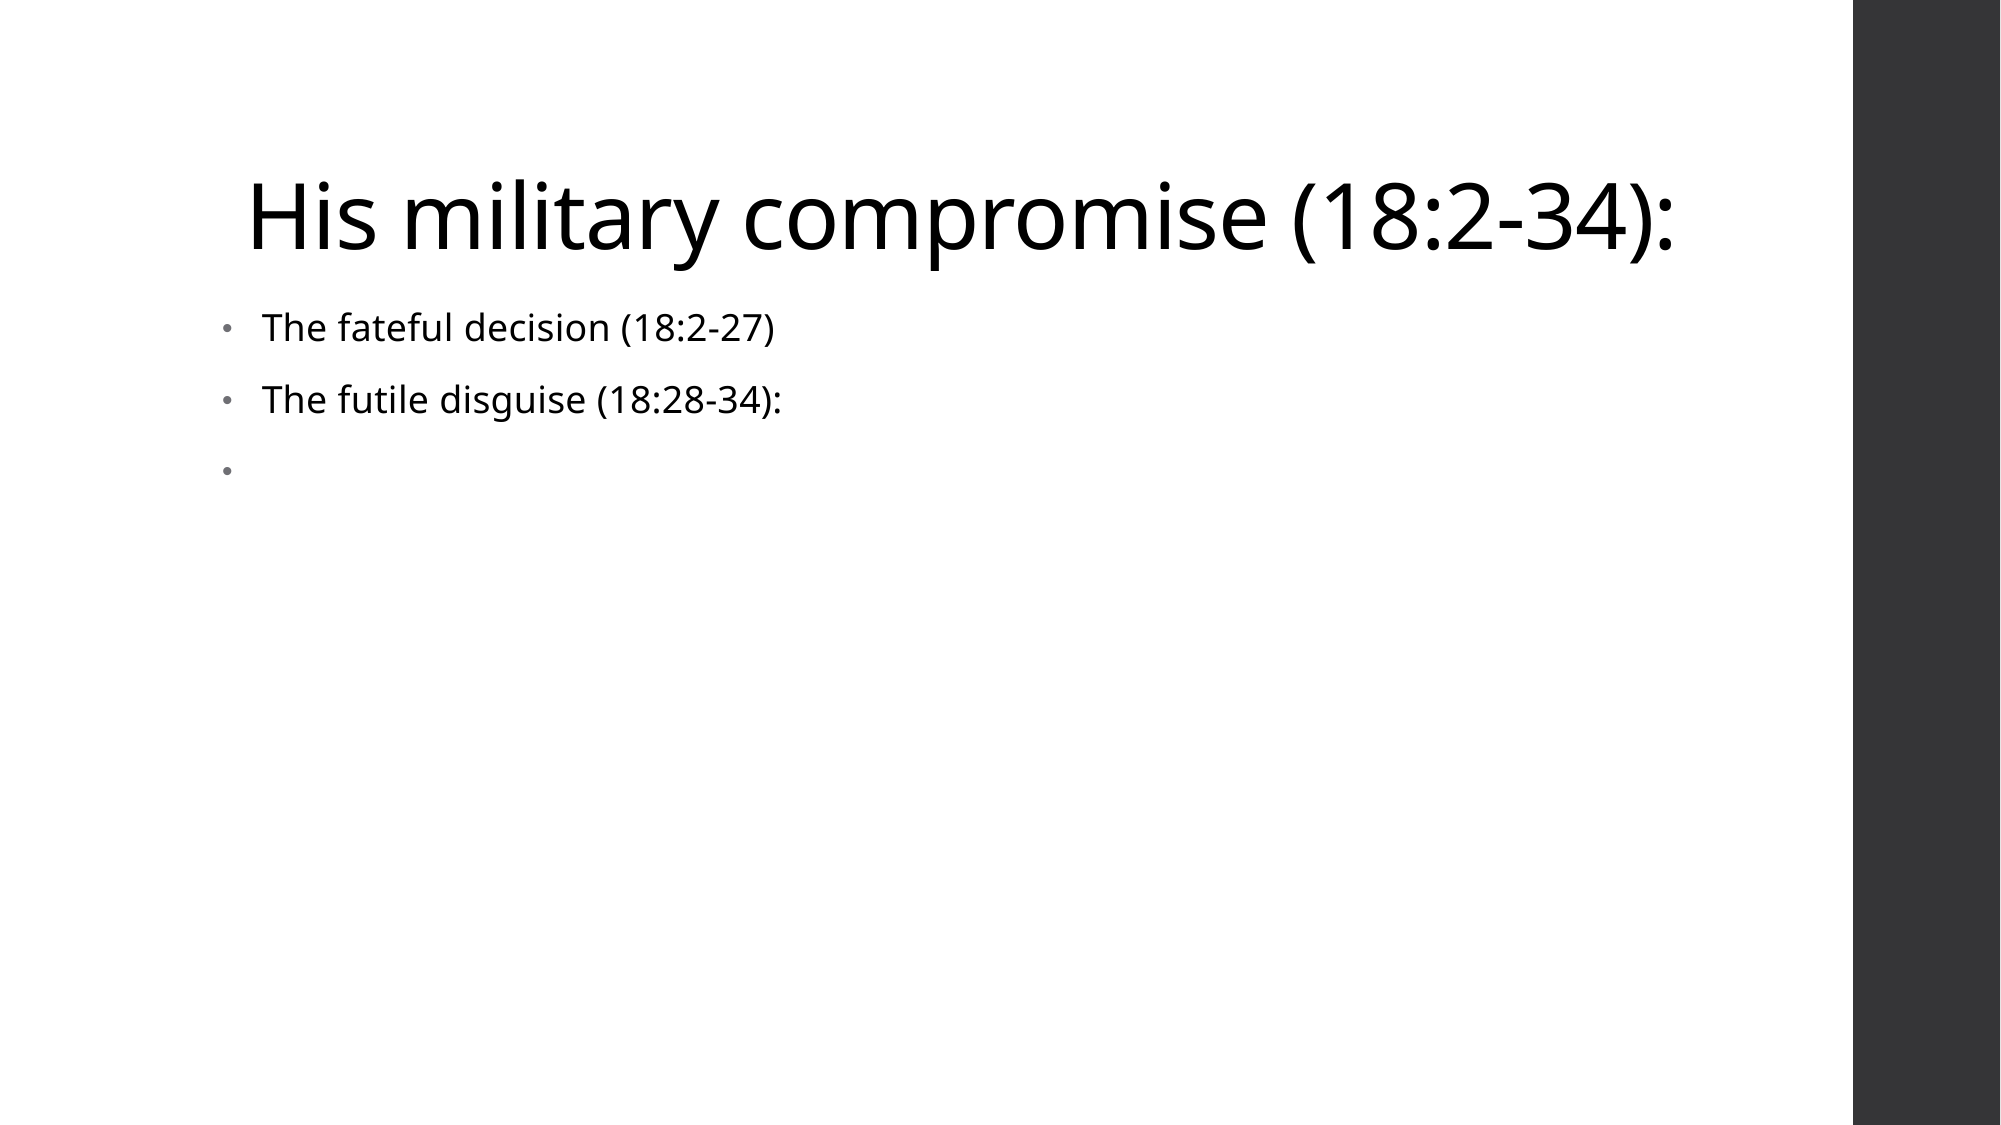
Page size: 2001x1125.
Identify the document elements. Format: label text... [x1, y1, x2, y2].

title His military compromise (18:2-34): [206, 60, 1797, 278]
list The fateful decision (18:2-27) The futile disguise (18:28-34): [206, 299, 1617, 1014]
